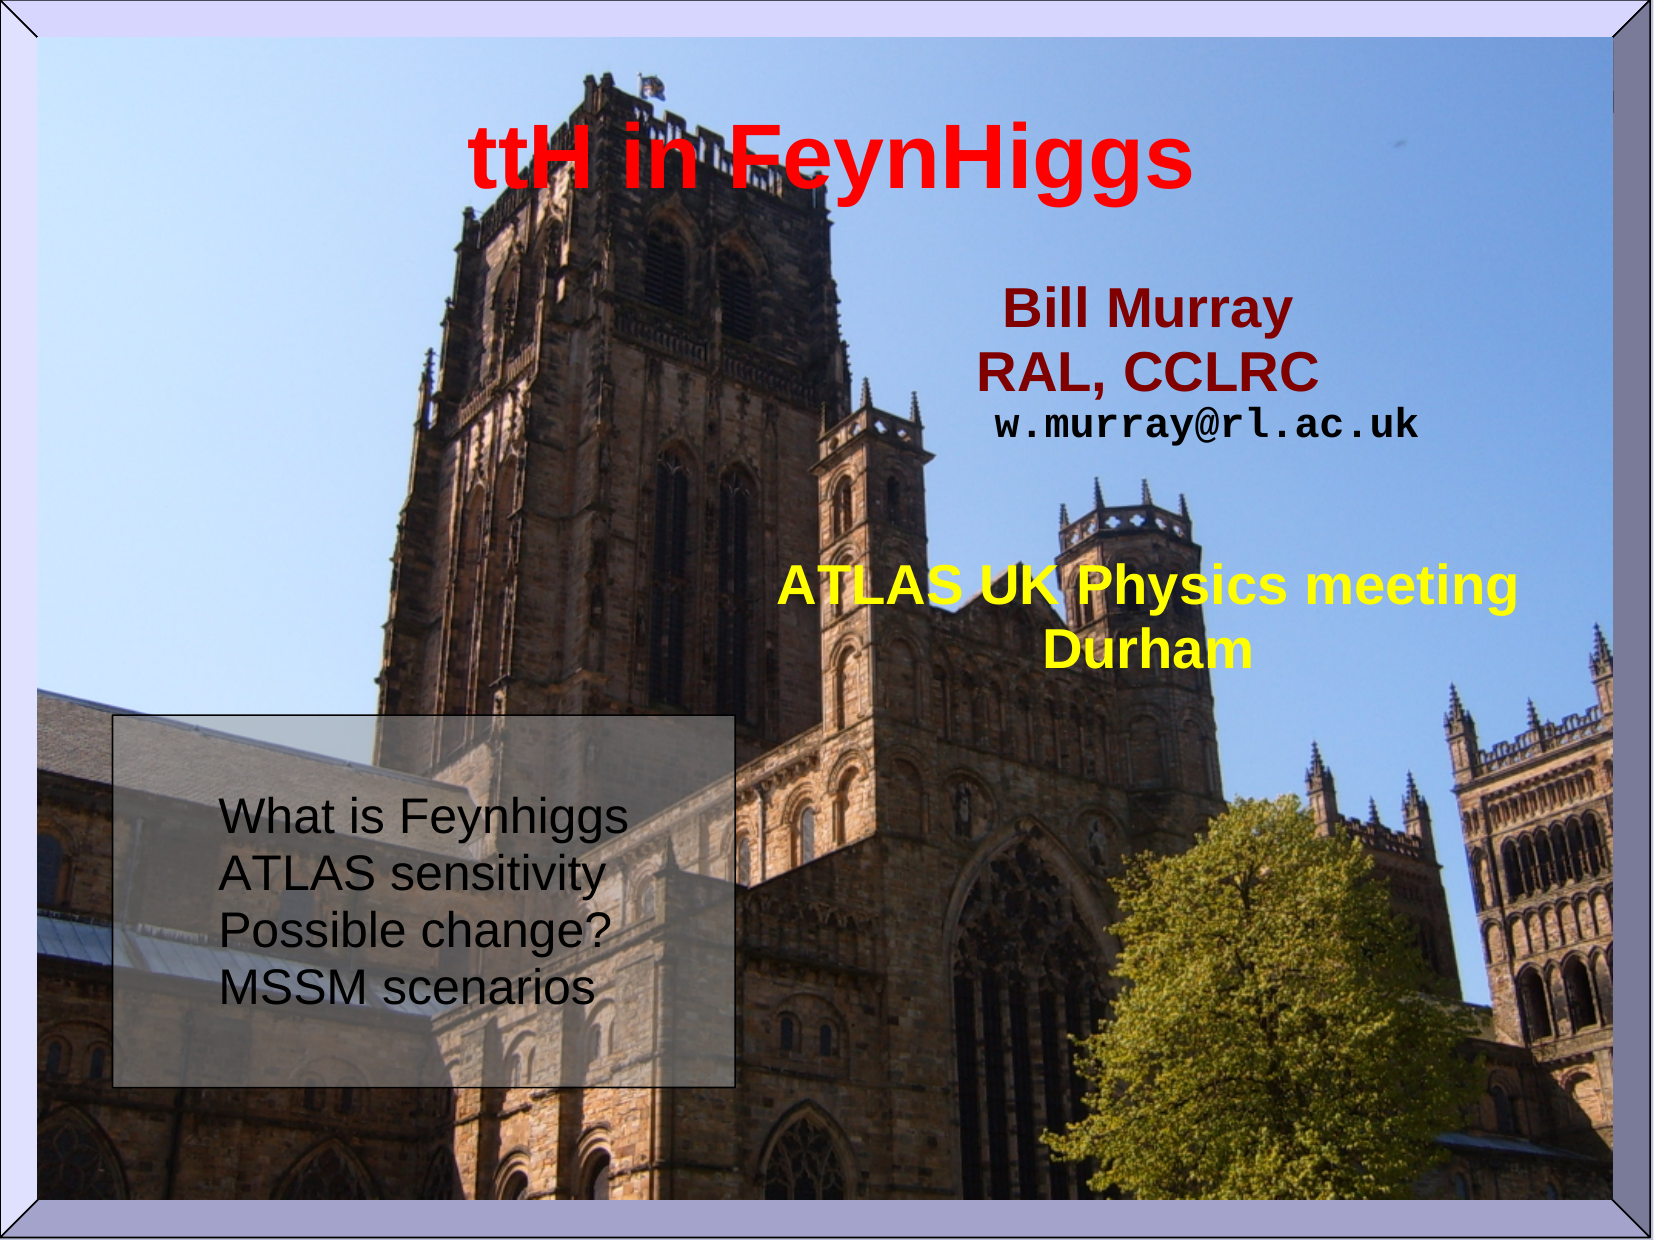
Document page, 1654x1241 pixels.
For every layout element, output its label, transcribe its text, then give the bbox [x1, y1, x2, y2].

text_box What is Feynhiggs ATLAS sensitivity Possible change? MSSM scenarios [112, 715, 736, 1088]
text_box Bill Murray RAL, CCLRC w.murray@rl.ac.uk ATLAS UK Physics meeting Durham [761, 267, 1535, 689]
title ttH in FeynHiggs [53, 92, 1610, 221]
picture [37, 37, 1613, 1201]
